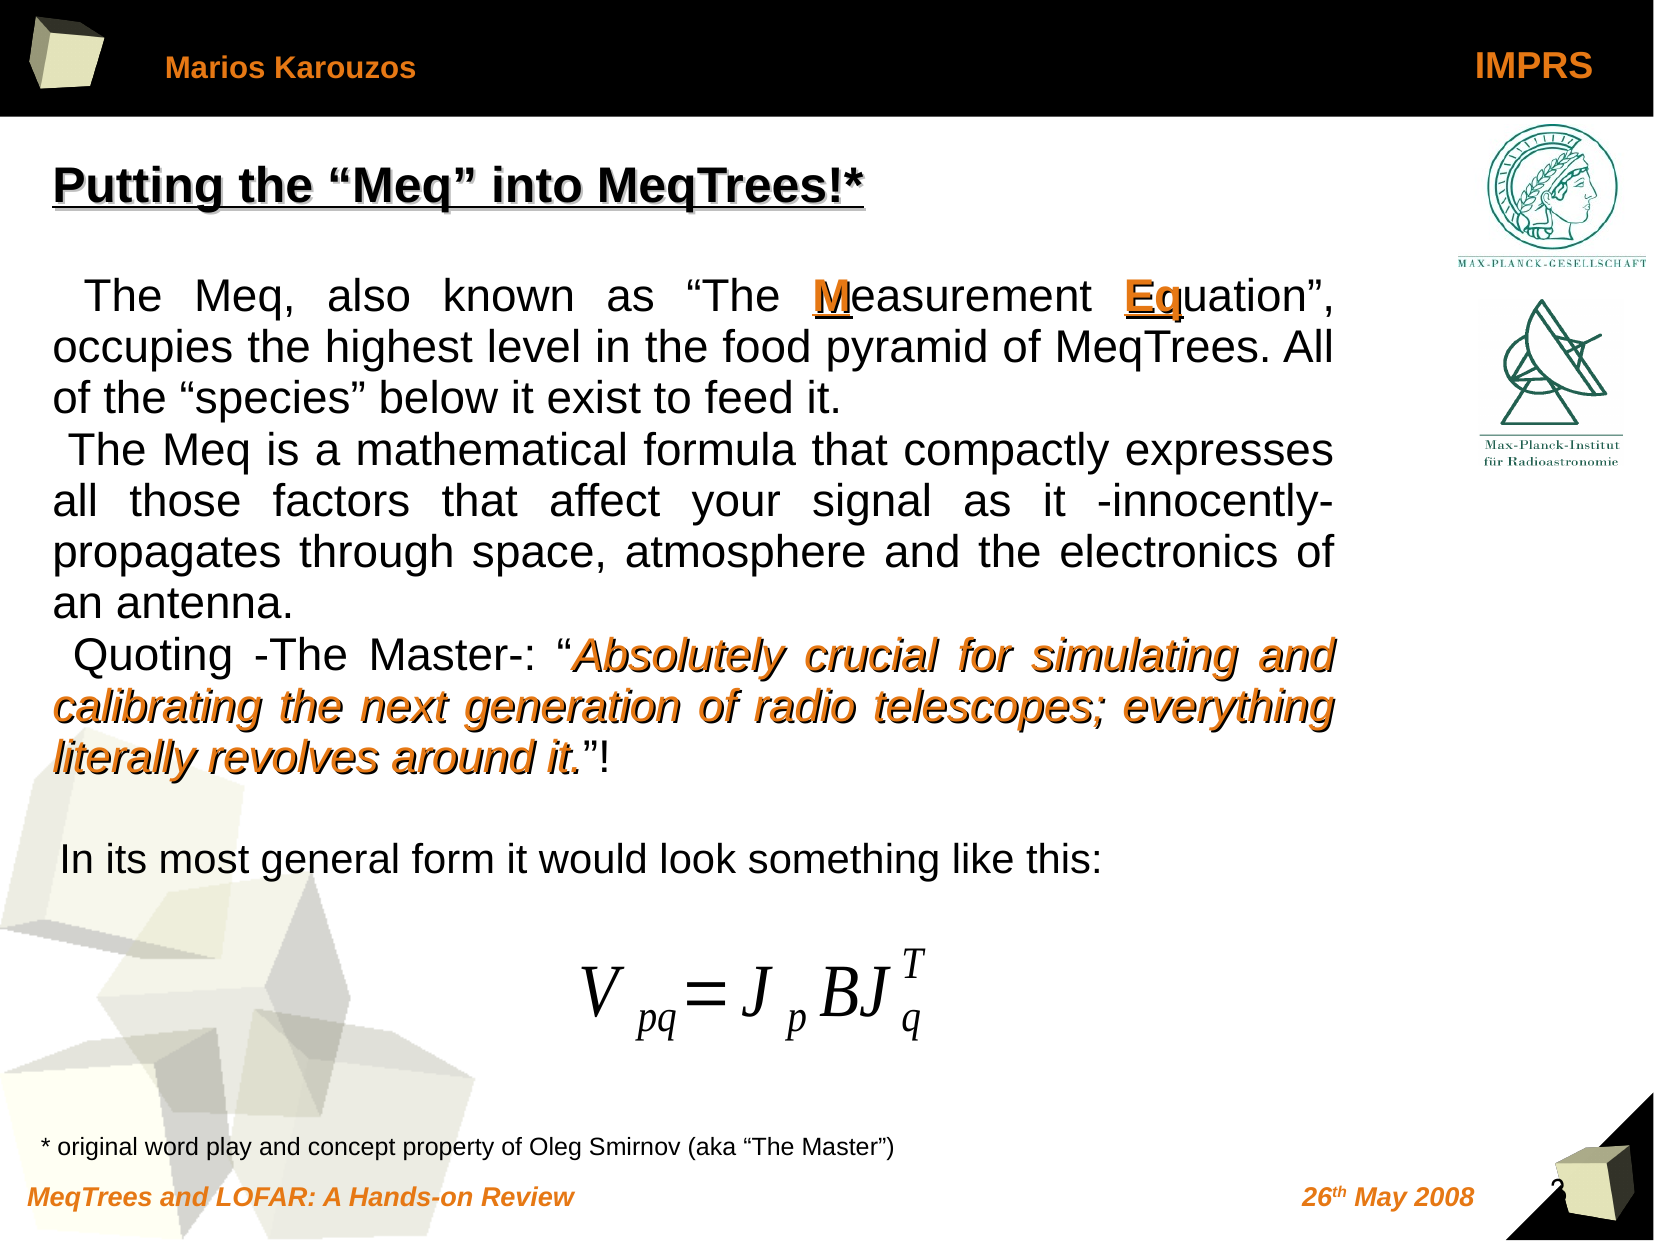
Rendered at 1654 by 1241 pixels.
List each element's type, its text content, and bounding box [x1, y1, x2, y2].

picture [0, 726, 477, 1241]
text_box The Meq, also known as “The Measurement Equation”, occupies the highest level in the food pyramid of MeqTrees. All of the “species” below it exist to feed it. The Meq is a mathematical formula that compactly expresses all those factors that affect your signal as it -innocently- propagates through space, atmosphere and the electronics of an antenna. Quoting -The Master-: “Absolutely crucial for simulating and calibrating the next generation of radio telescopes; everything literally revolves around it.”! [37, 262, 1351, 789]
text_box In its most general form it would look something like this: [44, 828, 1320, 891]
text_box Putting the “Meq” into MeqTrees!* [37, 150, 1351, 222]
text_box MeqTrees and LOFAR: A Hands-on Review 26th May 2008 [12, 1174, 1588, 1222]
chart [562, 937, 938, 1043]
picture [1478, 299, 1624, 466]
picture [1458, 124, 1646, 267]
text_box Marios Karouzos IMPRS [150, 37, 1613, 96]
text_box * original word play and concept property of Oleg Smirnov (aka “The Master”) [26, 1125, 1189, 1168]
